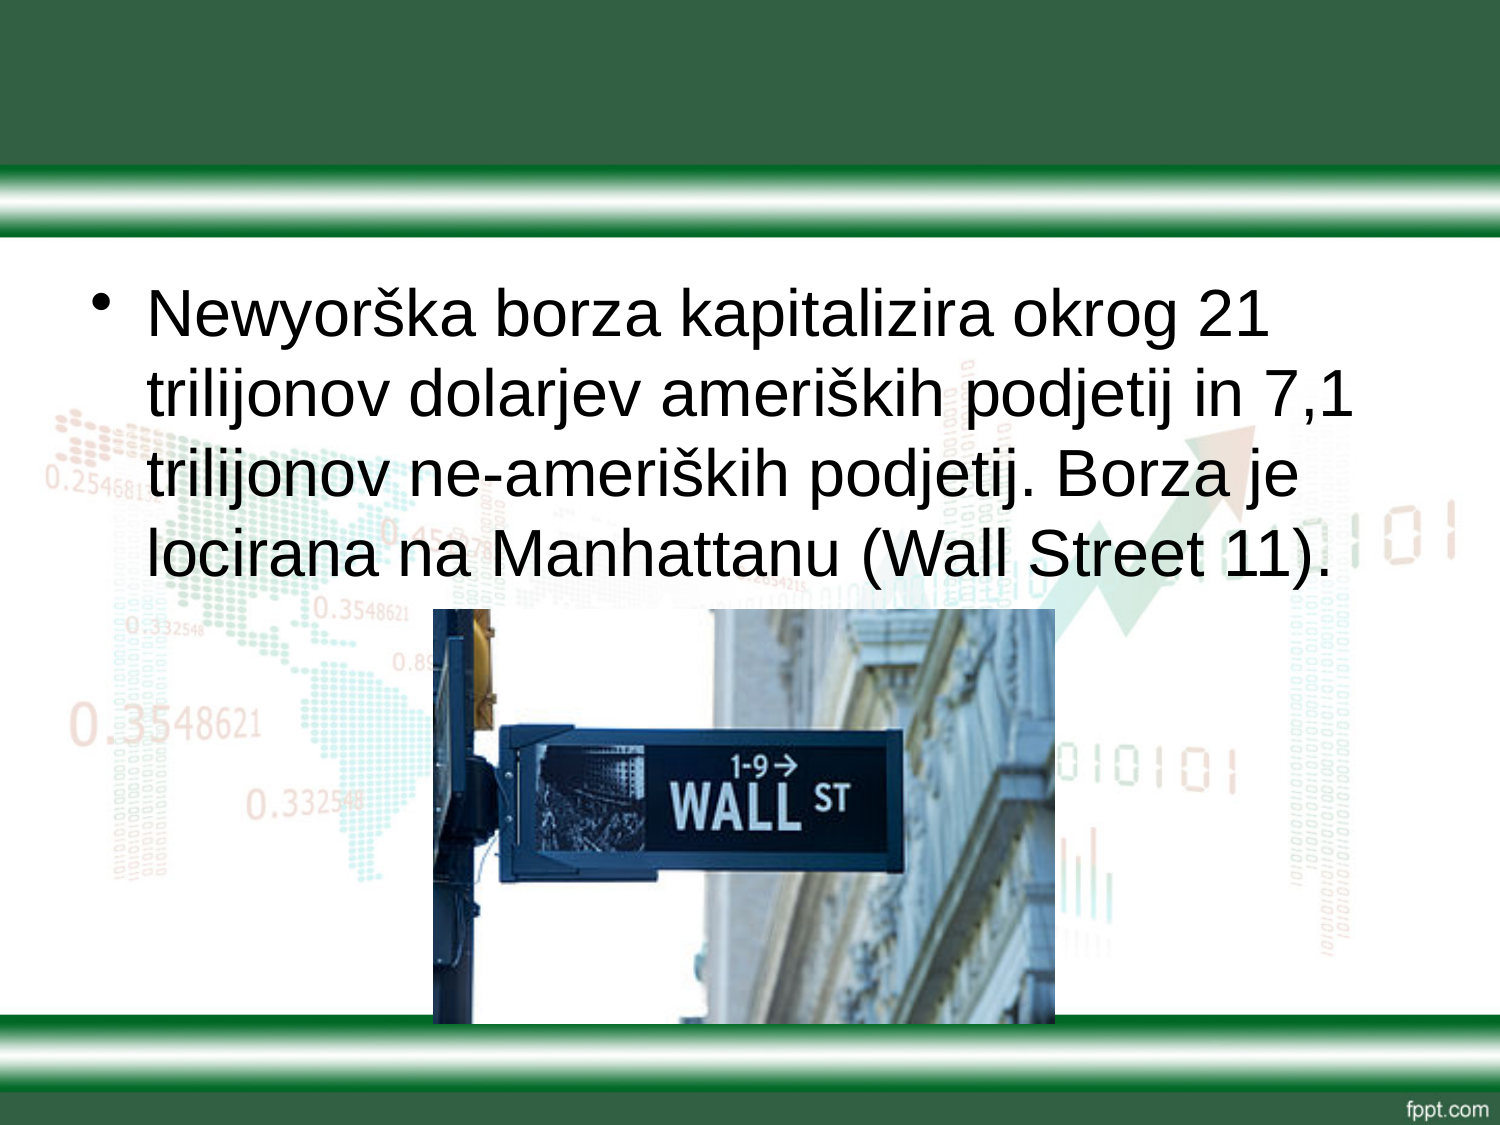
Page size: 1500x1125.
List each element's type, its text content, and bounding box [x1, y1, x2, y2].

picture [0, 0, 1500, 1125]
list Newyorška borza kapitalizira okrog 21 trilijonov dolarjev ameriških podjetij in 7,1 trilijonov ne-ameriških podjetij. Borza je locirana na Manhattanu (Wall Street 11). [75, 262, 1425, 610]
